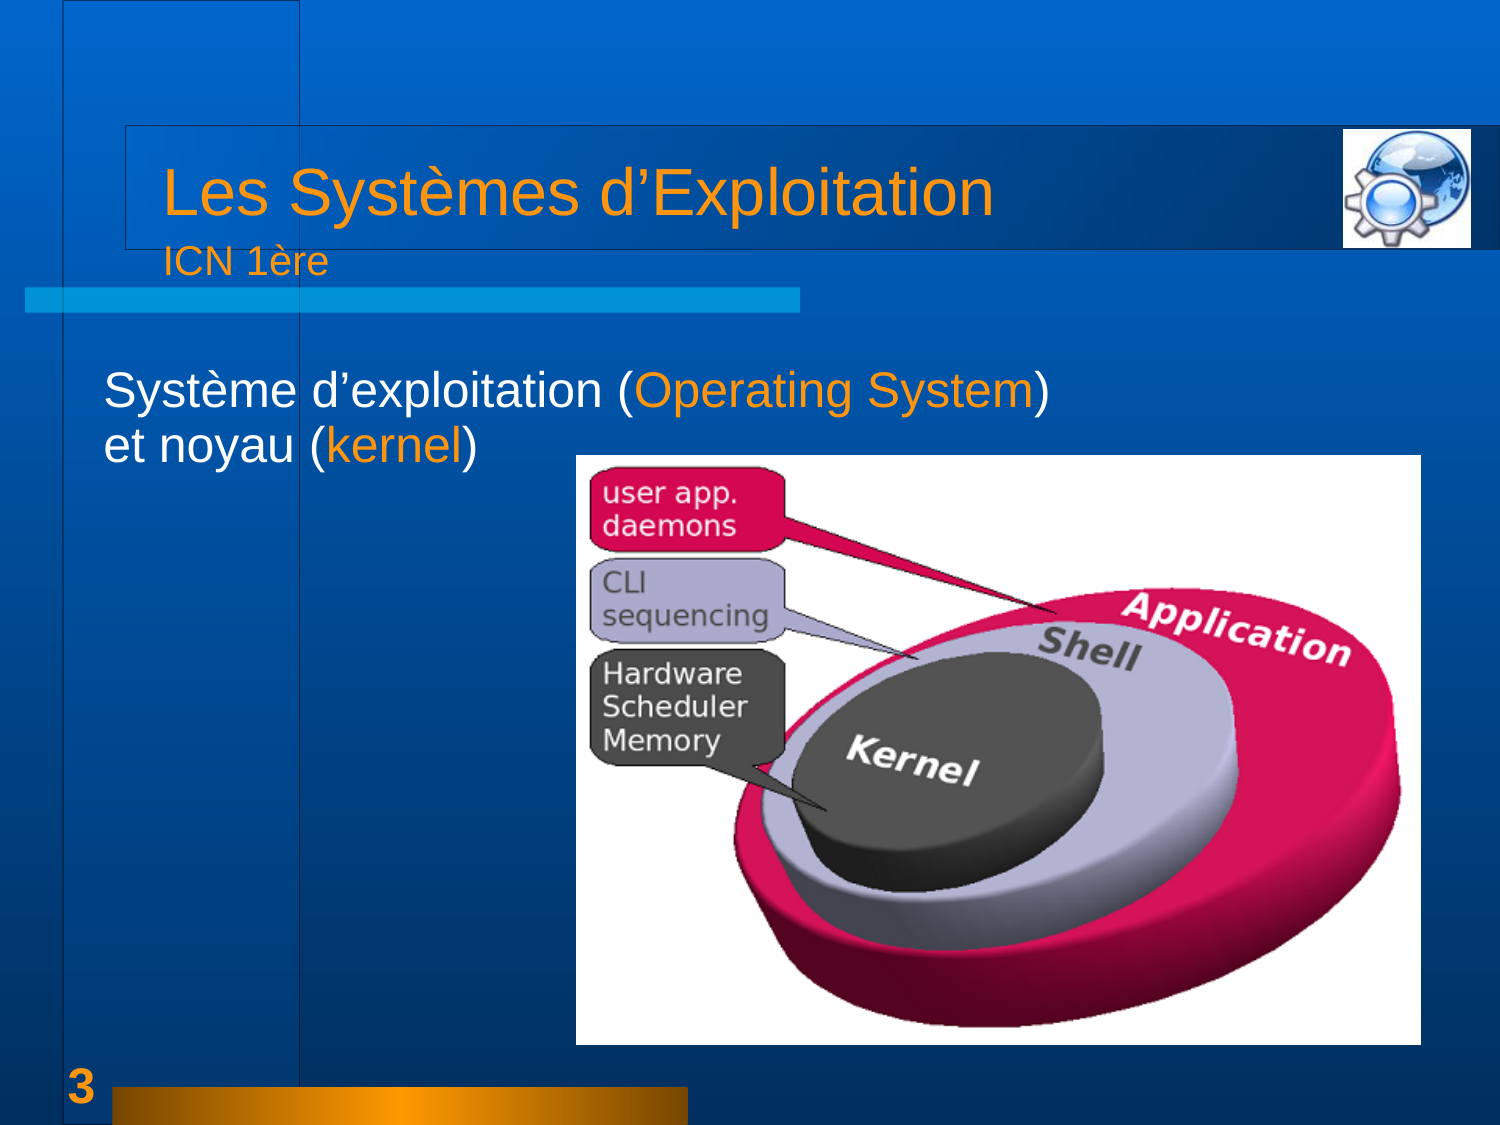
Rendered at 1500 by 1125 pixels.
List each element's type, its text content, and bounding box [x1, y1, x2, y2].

picture [1343, 129, 1471, 248]
picture [576, 455, 1421, 1045]
text_box Système d’exploitation (Operating System) et noyau (kernel) [88, 354, 1418, 537]
